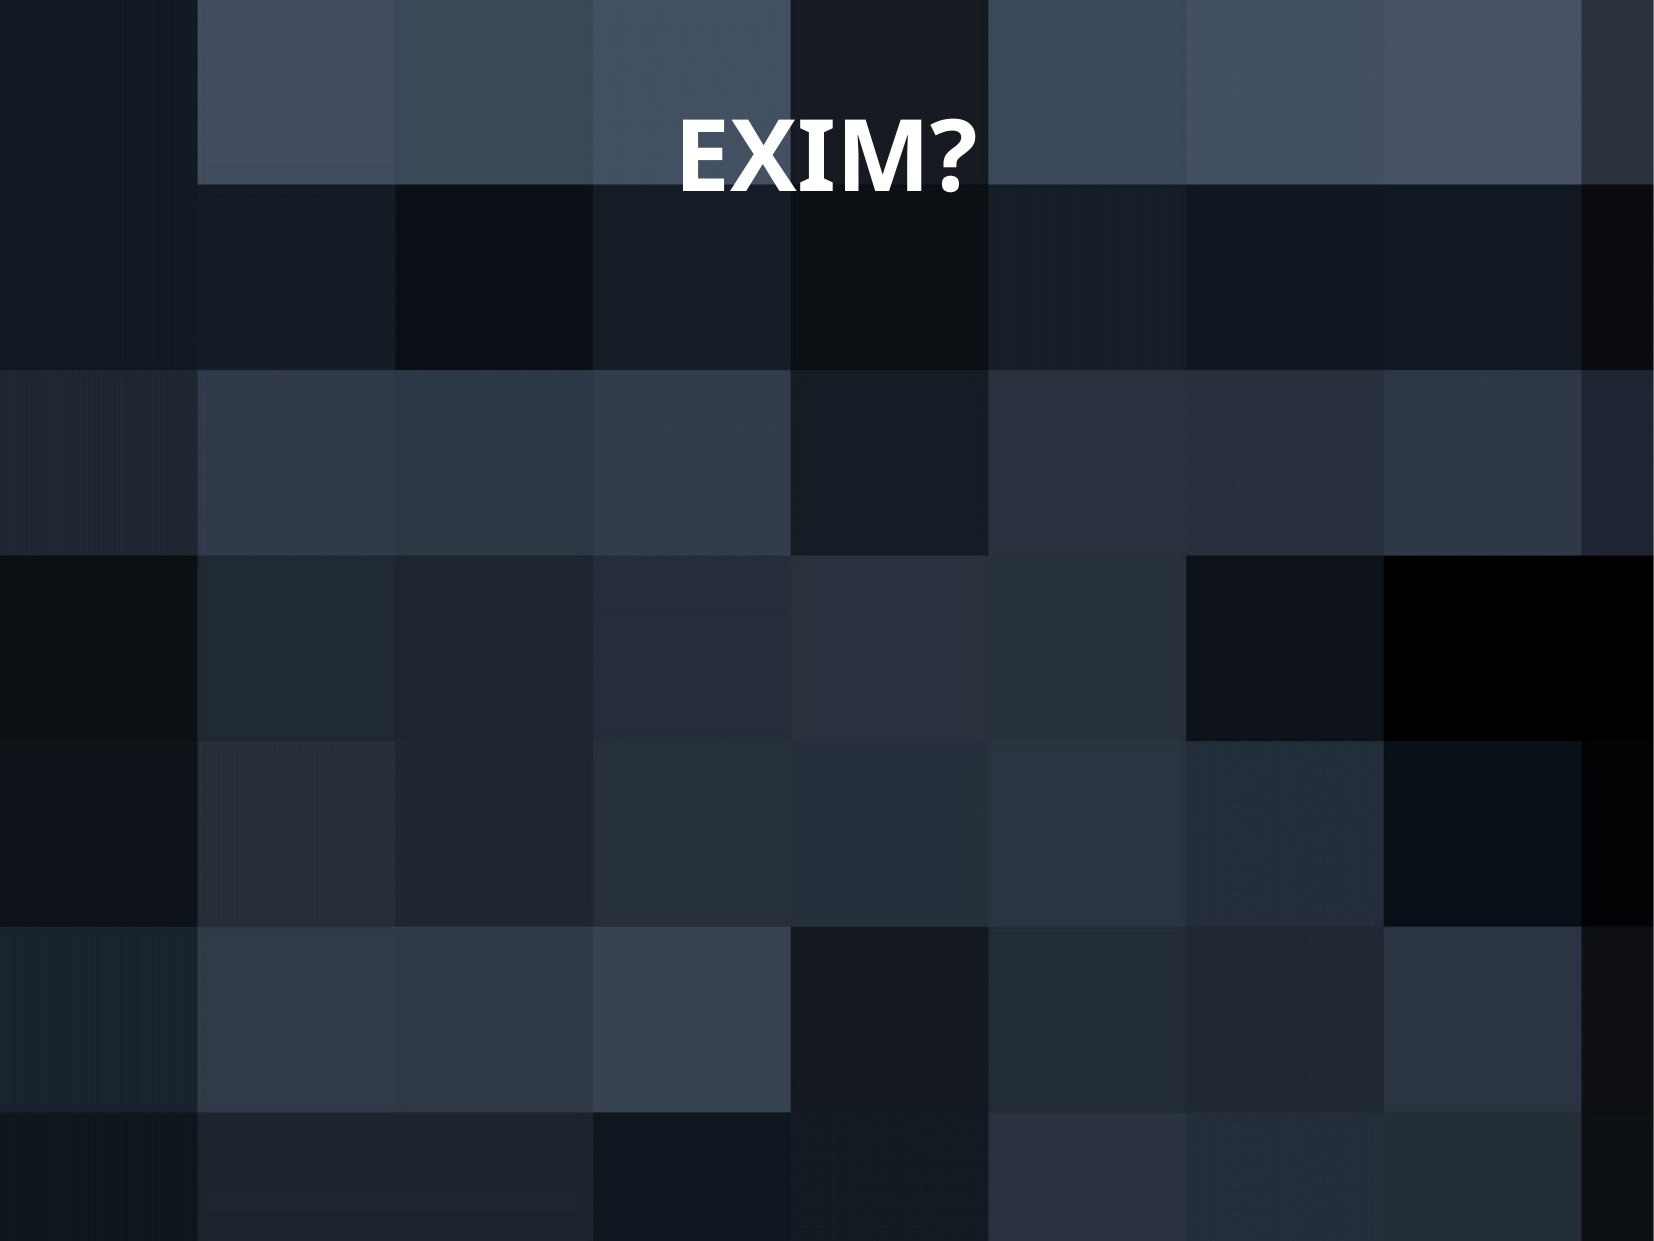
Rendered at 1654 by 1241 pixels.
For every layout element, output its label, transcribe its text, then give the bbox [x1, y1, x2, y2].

title EXIM? [82, 49, 1571, 257]
picture [0, 0, 1654, 1241]
